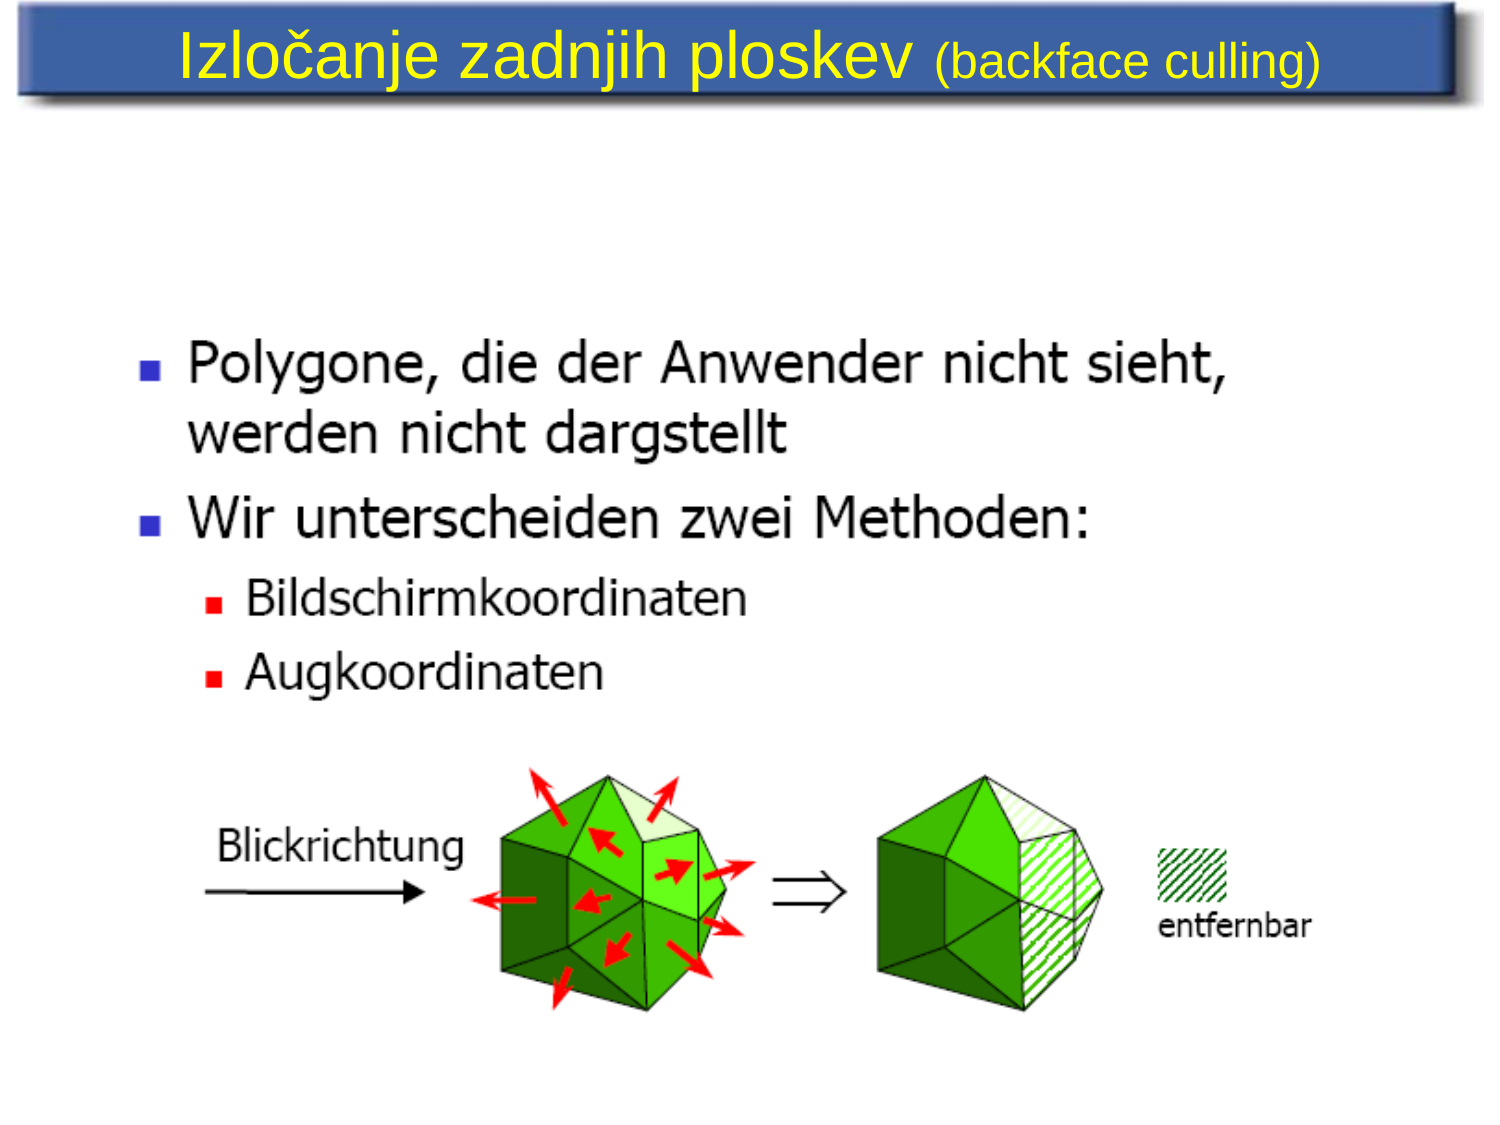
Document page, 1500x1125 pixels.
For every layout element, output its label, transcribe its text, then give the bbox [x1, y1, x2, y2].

title Izločanje zadnjih ploskev (backface culling) [75, 0, 1426, 104]
picture [16, 0, 1484, 113]
picture [104, 326, 1396, 1039]
